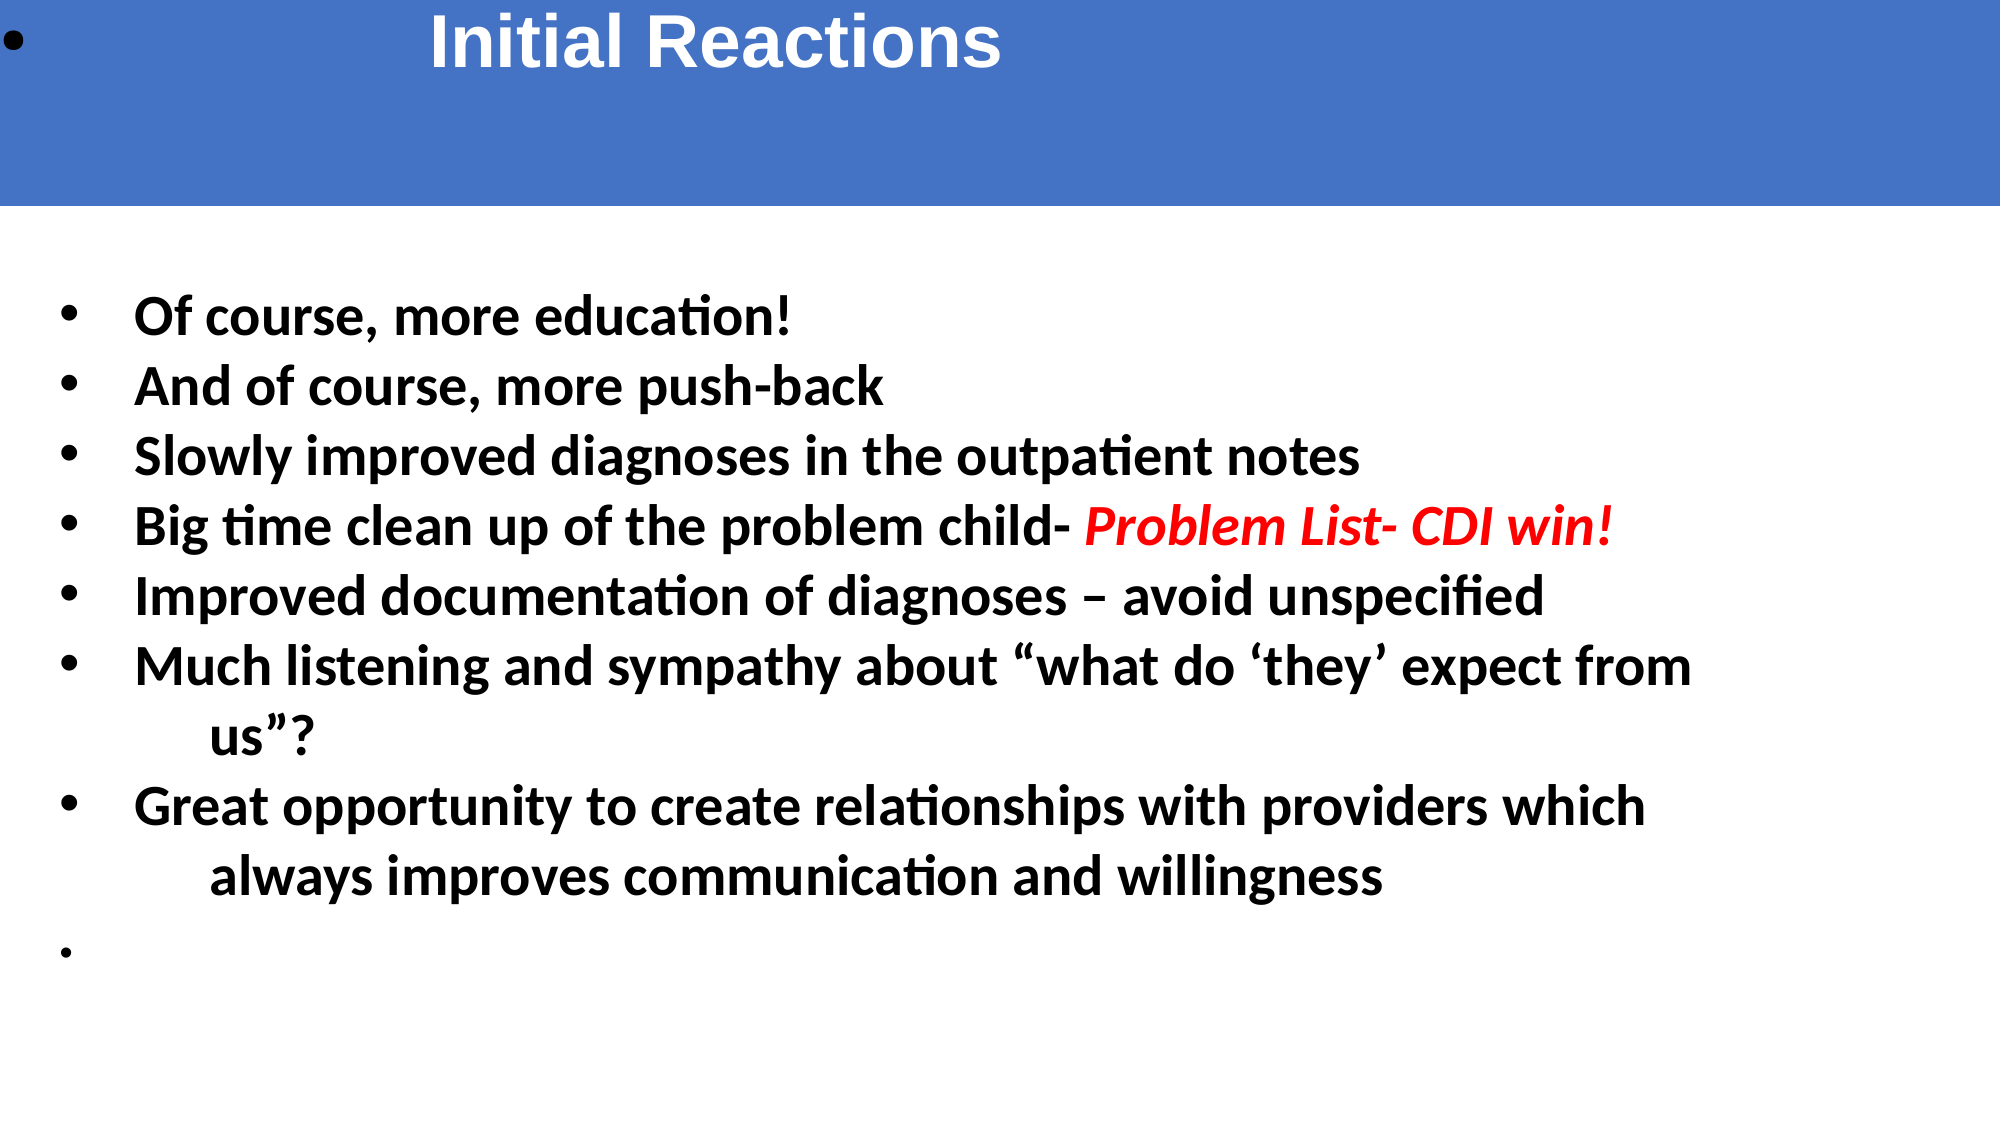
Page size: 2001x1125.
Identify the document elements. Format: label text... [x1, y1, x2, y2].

text_box Of course, more education! And of course, more push-back Slowly improved diagnoses in the outpatient notes Big time clean up of the problem child- Problem List- CDI win! Improved documentation of diagnoses – avoid unspecified Much listening and sympathy about “what do ‘they’ expect from us”? Great opportunity to create relationships with providers which always improves communication and willingness [44, 269, 1813, 983]
table_header Initial Reactions [0, 0, 2000, 206]
